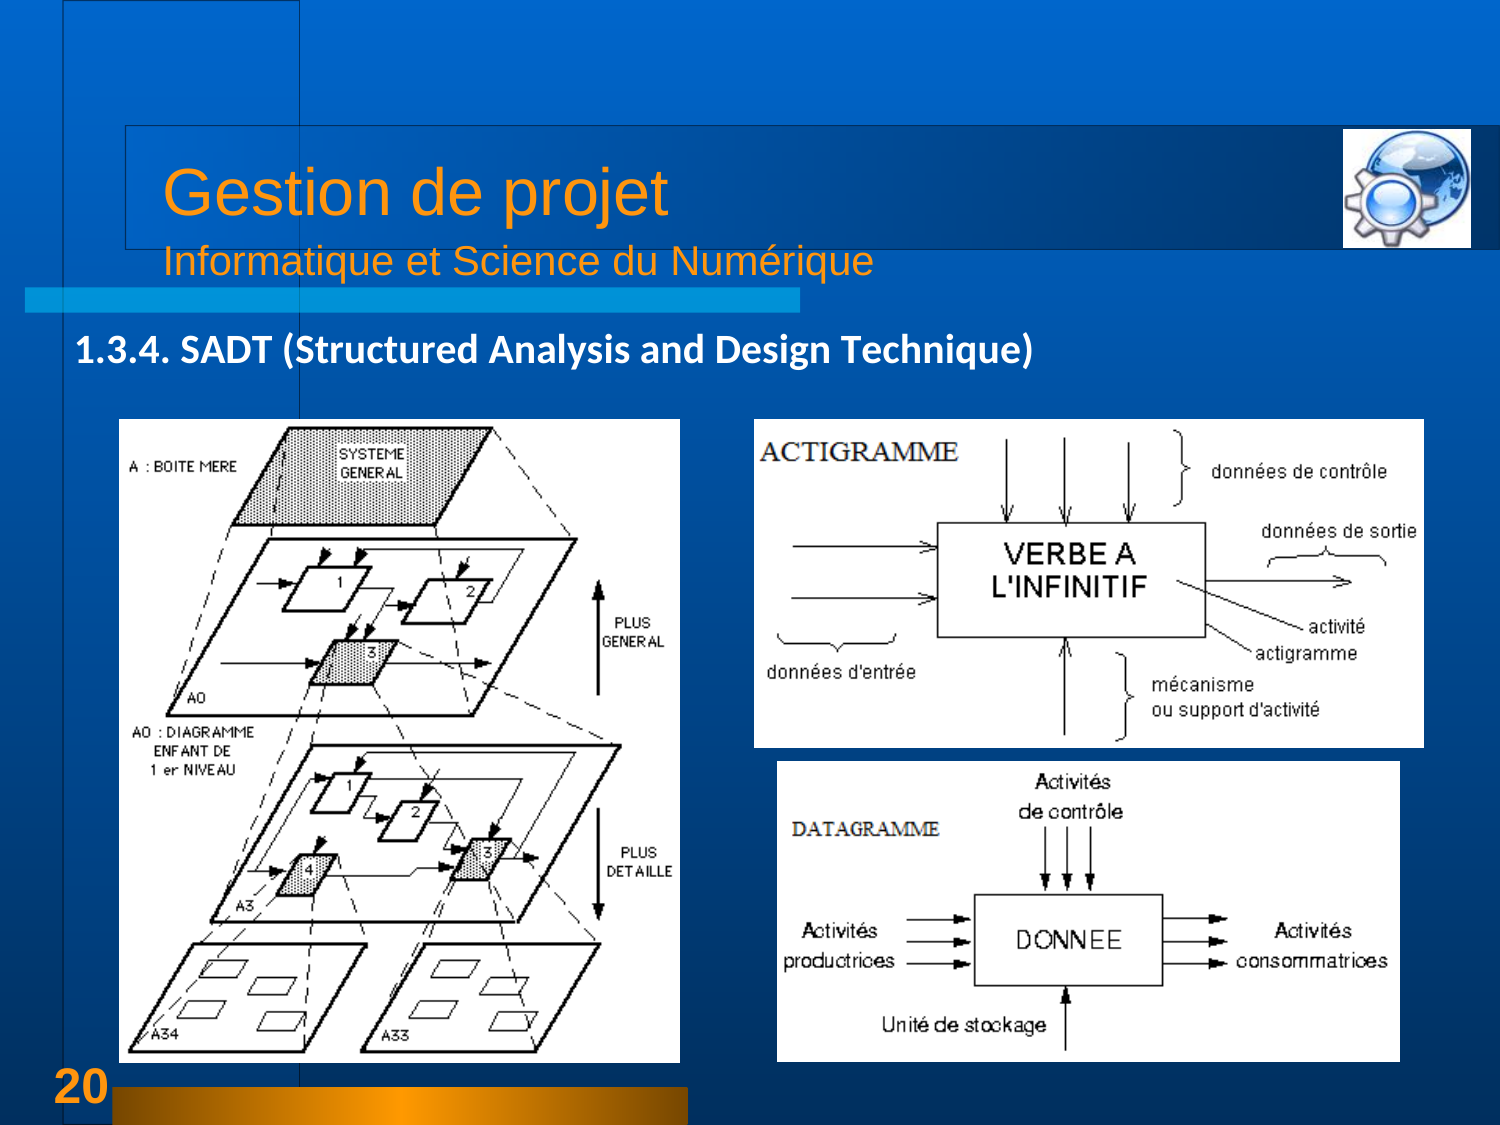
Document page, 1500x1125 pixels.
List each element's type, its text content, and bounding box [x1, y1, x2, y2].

picture [754, 419, 1424, 748]
picture [777, 761, 1400, 1062]
text_box 1.3.4. SADT (Structured Analysis and Design Technique) [59, 324, 1477, 544]
picture [119, 419, 680, 1063]
picture [1343, 129, 1471, 248]
